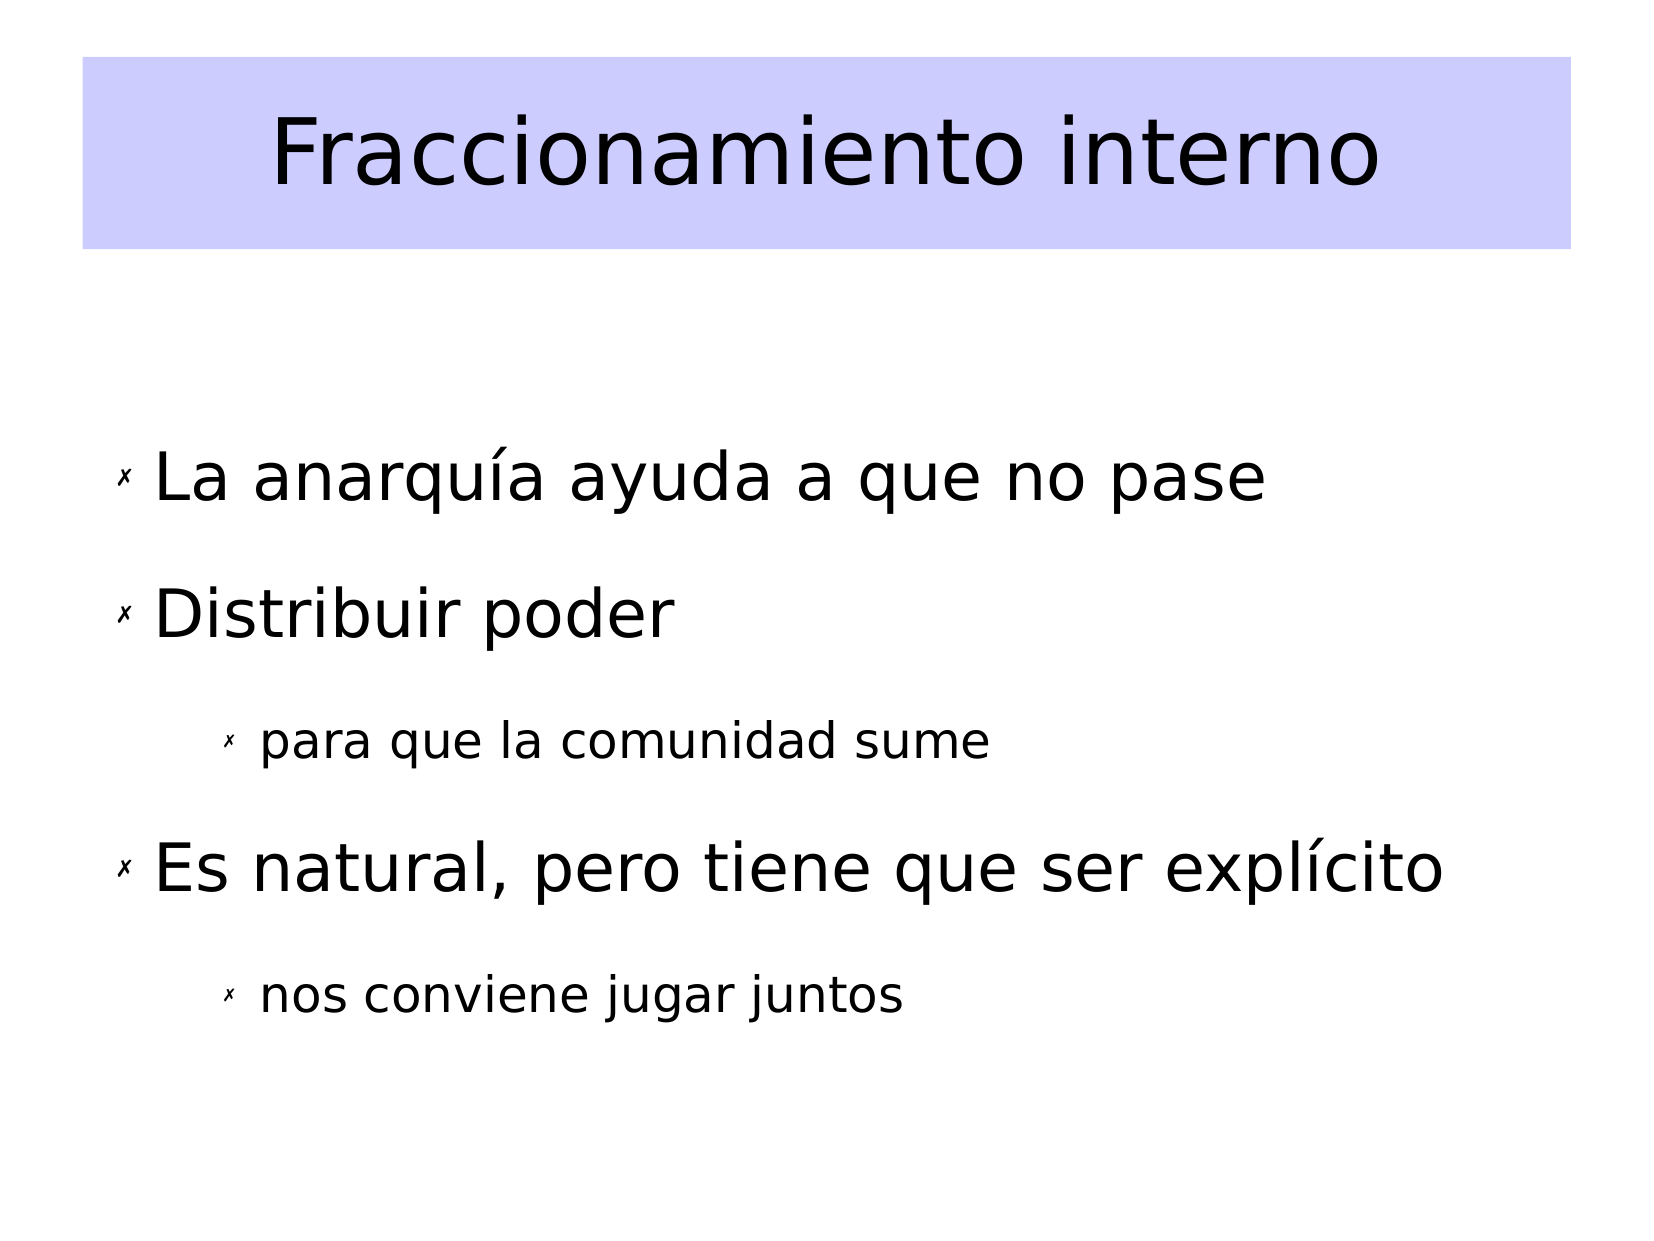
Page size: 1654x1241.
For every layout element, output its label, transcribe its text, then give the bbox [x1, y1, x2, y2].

subtitle La anarquía ayuda a que no pase Distribuir poder para que la comunidad sume Es natural, pero tiene que ser explícito nos conviene jugar juntos [82, 354, 1571, 1109]
title Fraccionamiento interno [82, 56, 1571, 250]
